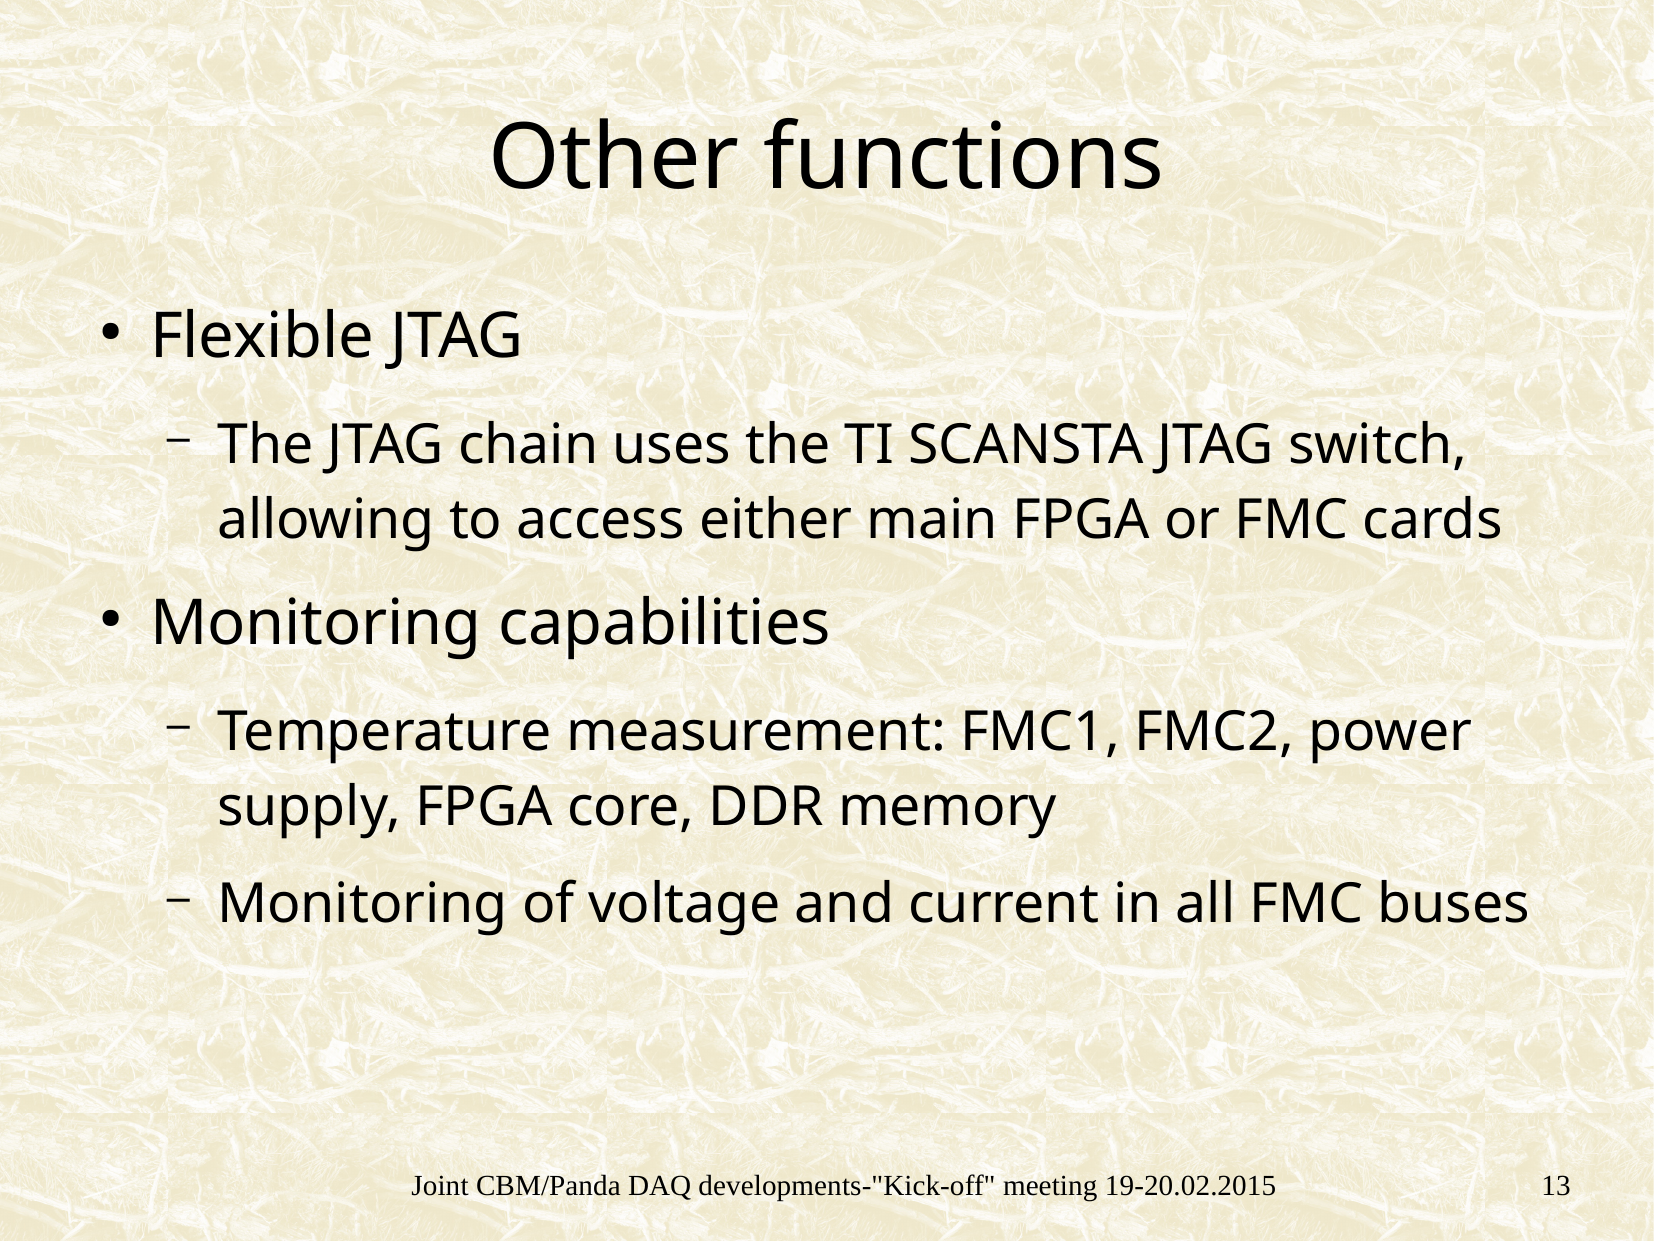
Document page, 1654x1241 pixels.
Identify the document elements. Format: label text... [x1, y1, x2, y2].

list Flexible JTAG The JTAG chain uses the TI SCANSTA JTAG switch, allowing to access either main FPGA or FMC cards Monitoring capabilities Temperature measurement: FMC1, FMC2, power supply, FPGA core, DDR memory Monitoring of voltage and current in all FMC buses [82, 290, 1538, 1010]
picture [0, 0, 1654, 1241]
title Other functions [82, 49, 1571, 257]
